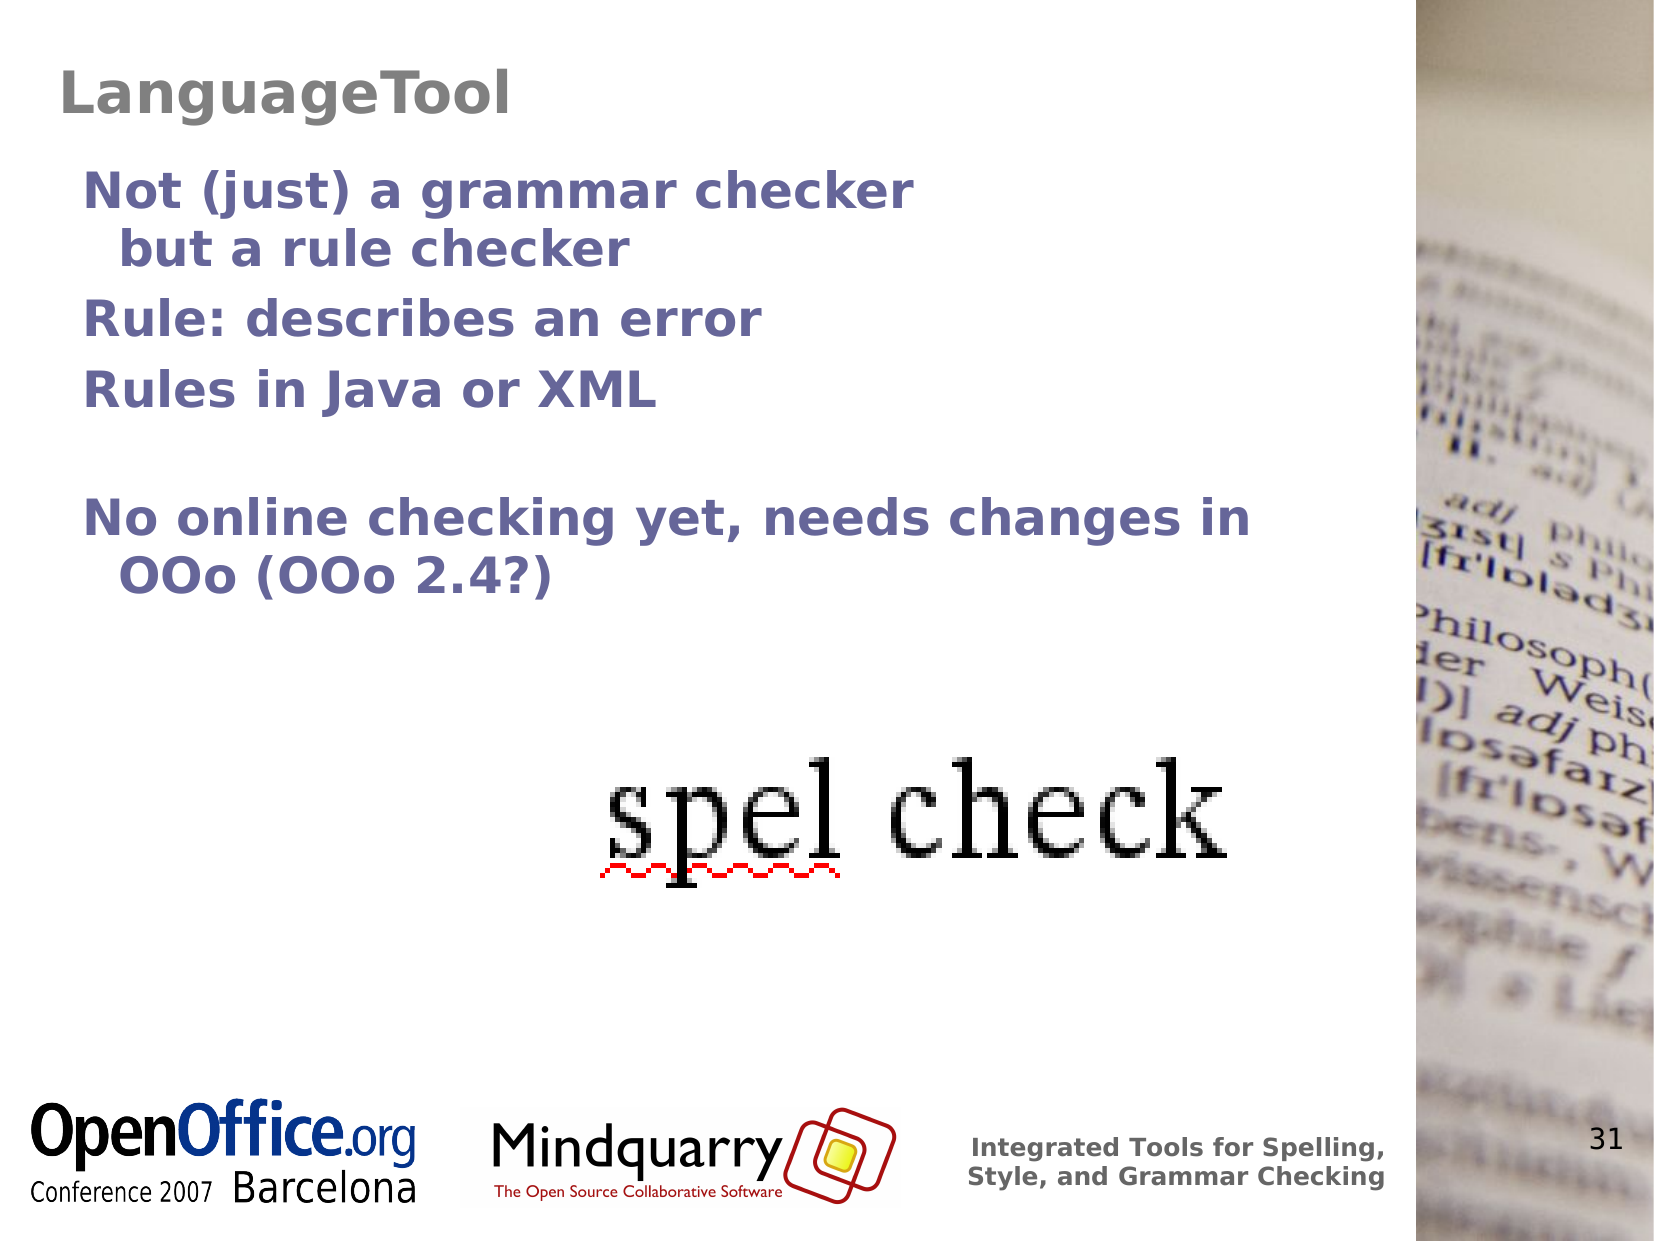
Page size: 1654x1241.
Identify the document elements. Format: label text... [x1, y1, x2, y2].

picture [31, 1098, 415, 1203]
picture [1416, 0, 1654, 1241]
picture [570, 742, 1258, 914]
list LanguageTool Not (just) a grammar checker but a rule checker Rule: describes an error Rules in Java or XML No online checking yet, needs changes in OOo (OOo 2.4?) [59, 59, 1388, 945]
picture [460, 1107, 901, 1208]
